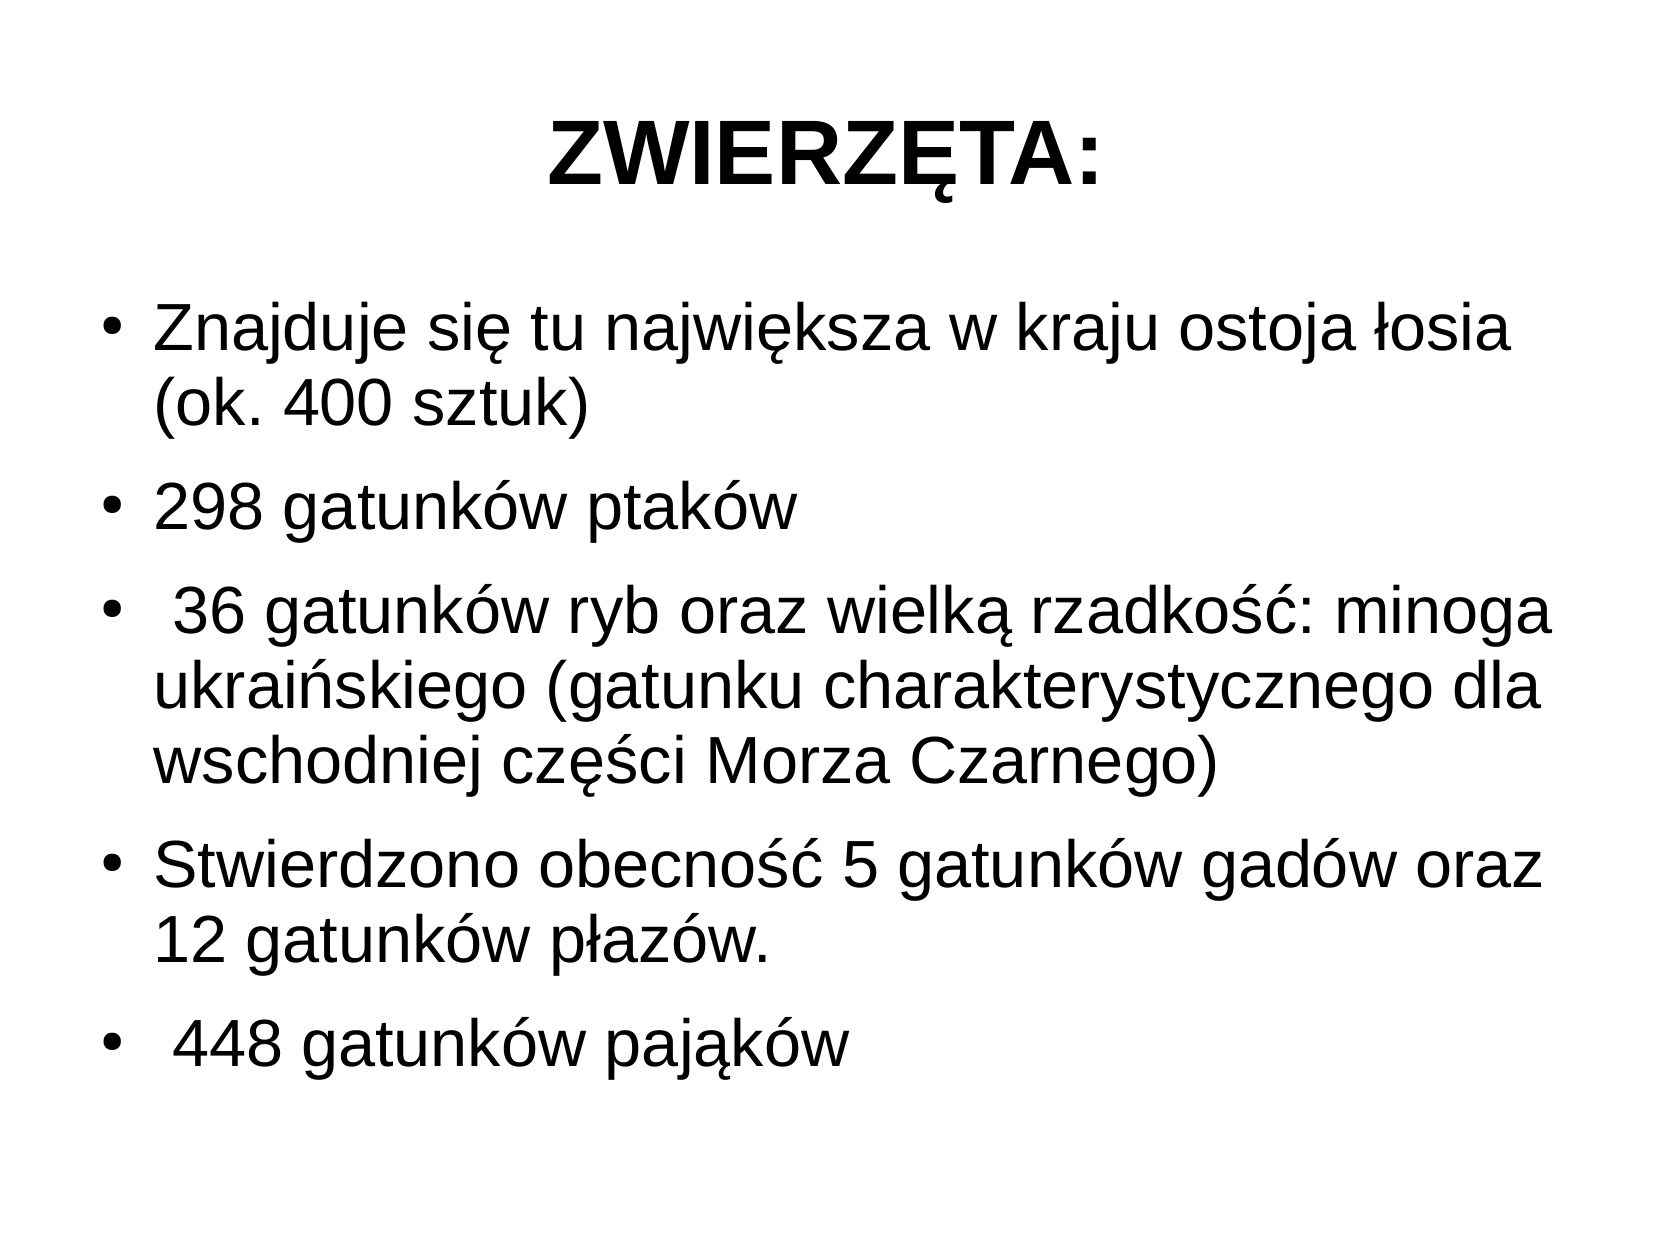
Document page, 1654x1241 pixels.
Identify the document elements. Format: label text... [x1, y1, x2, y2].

title ZWIERZĘTA: [82, 49, 1571, 257]
list Znajduje się tu największa w kraju ostoja łosia (ok. 400 sztuk) 298 gatunków ptaków 36 gatunków ryb oraz wielką rzadkość: minoga ukraińskiego (gatunku charakterystycznego dla wschodniej części Morza Czarnego) Stwierdzono obecność 5 gatunków gadów oraz 12 gatunków płazów. 448 gatunków pająków [82, 290, 1571, 1109]
